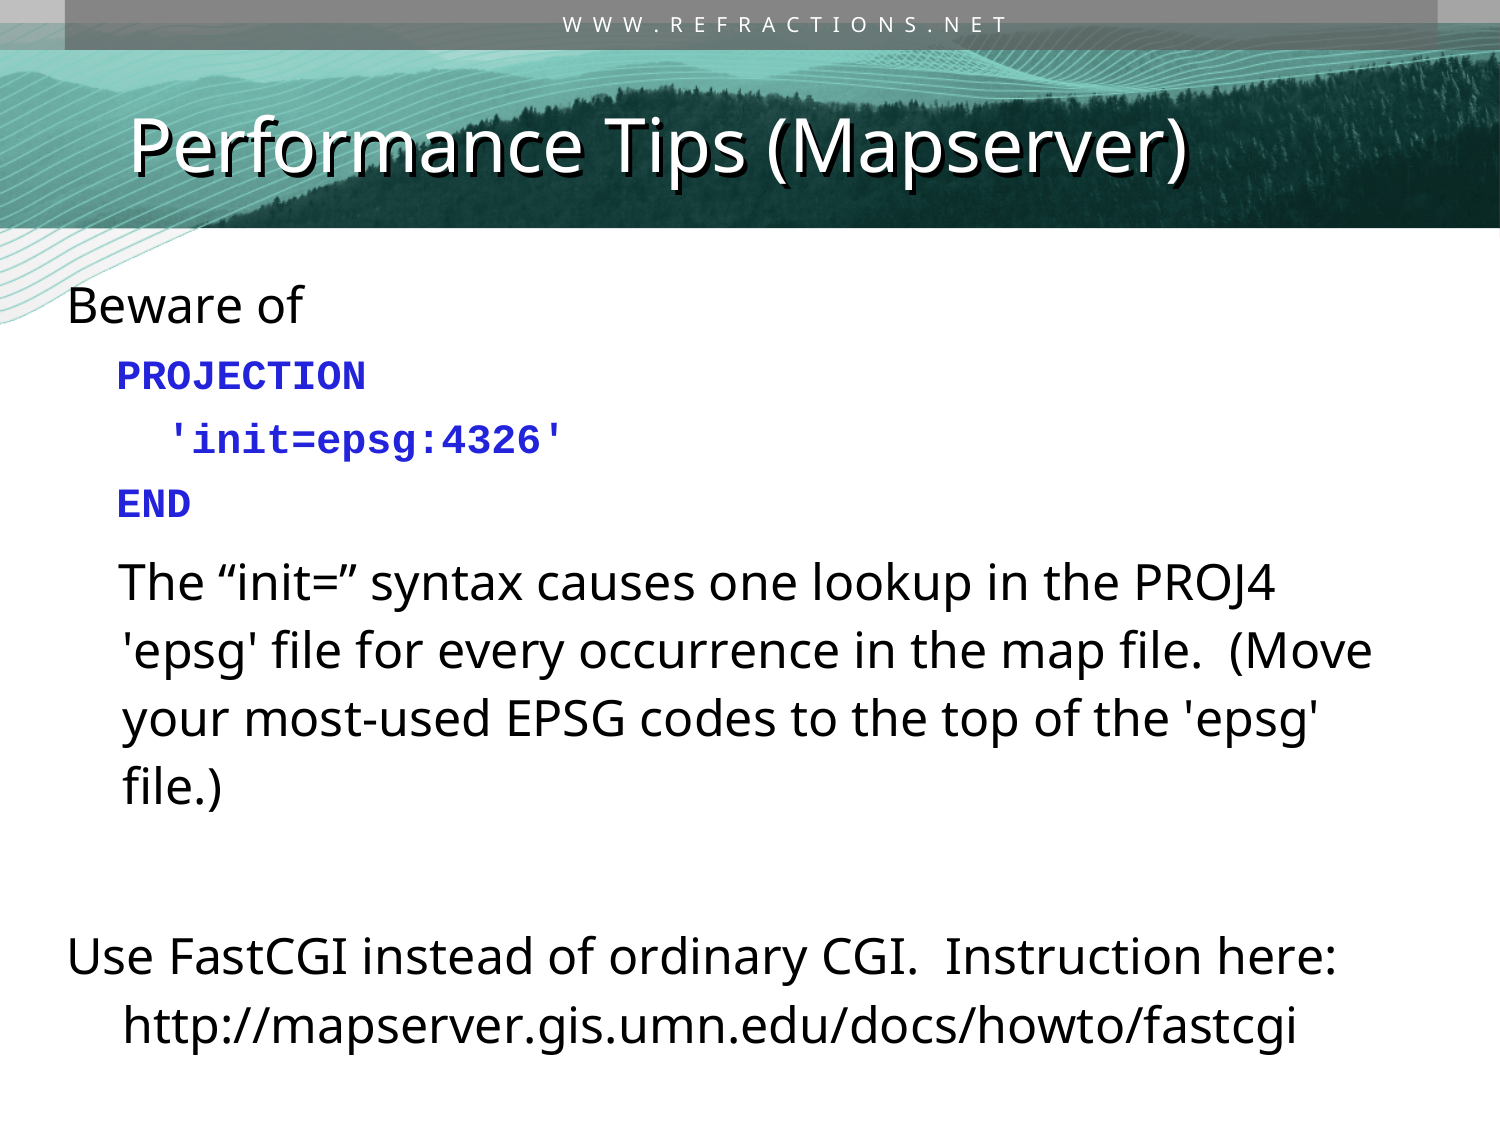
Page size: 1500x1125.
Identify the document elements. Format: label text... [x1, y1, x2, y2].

picture [0, 50, 1500, 325]
title Performance Tips (Mapserver) [112, 62, 1388, 226]
list Beware of PROJECTION 'init=epsg:4326' END The “init=” syntax causes one lookup in the PROJ4 'epsg' file for every occurrence in the map file. (Move your most-used EPSG codes to the top of the 'epsg' file.) Use FastCGI instead of ordinary CGI. Instruction here: http://mapserver.gis.umn.edu/docs/howto/fastcgi Ensure you have enough FastCGI processes. [51, 262, 1439, 1119]
